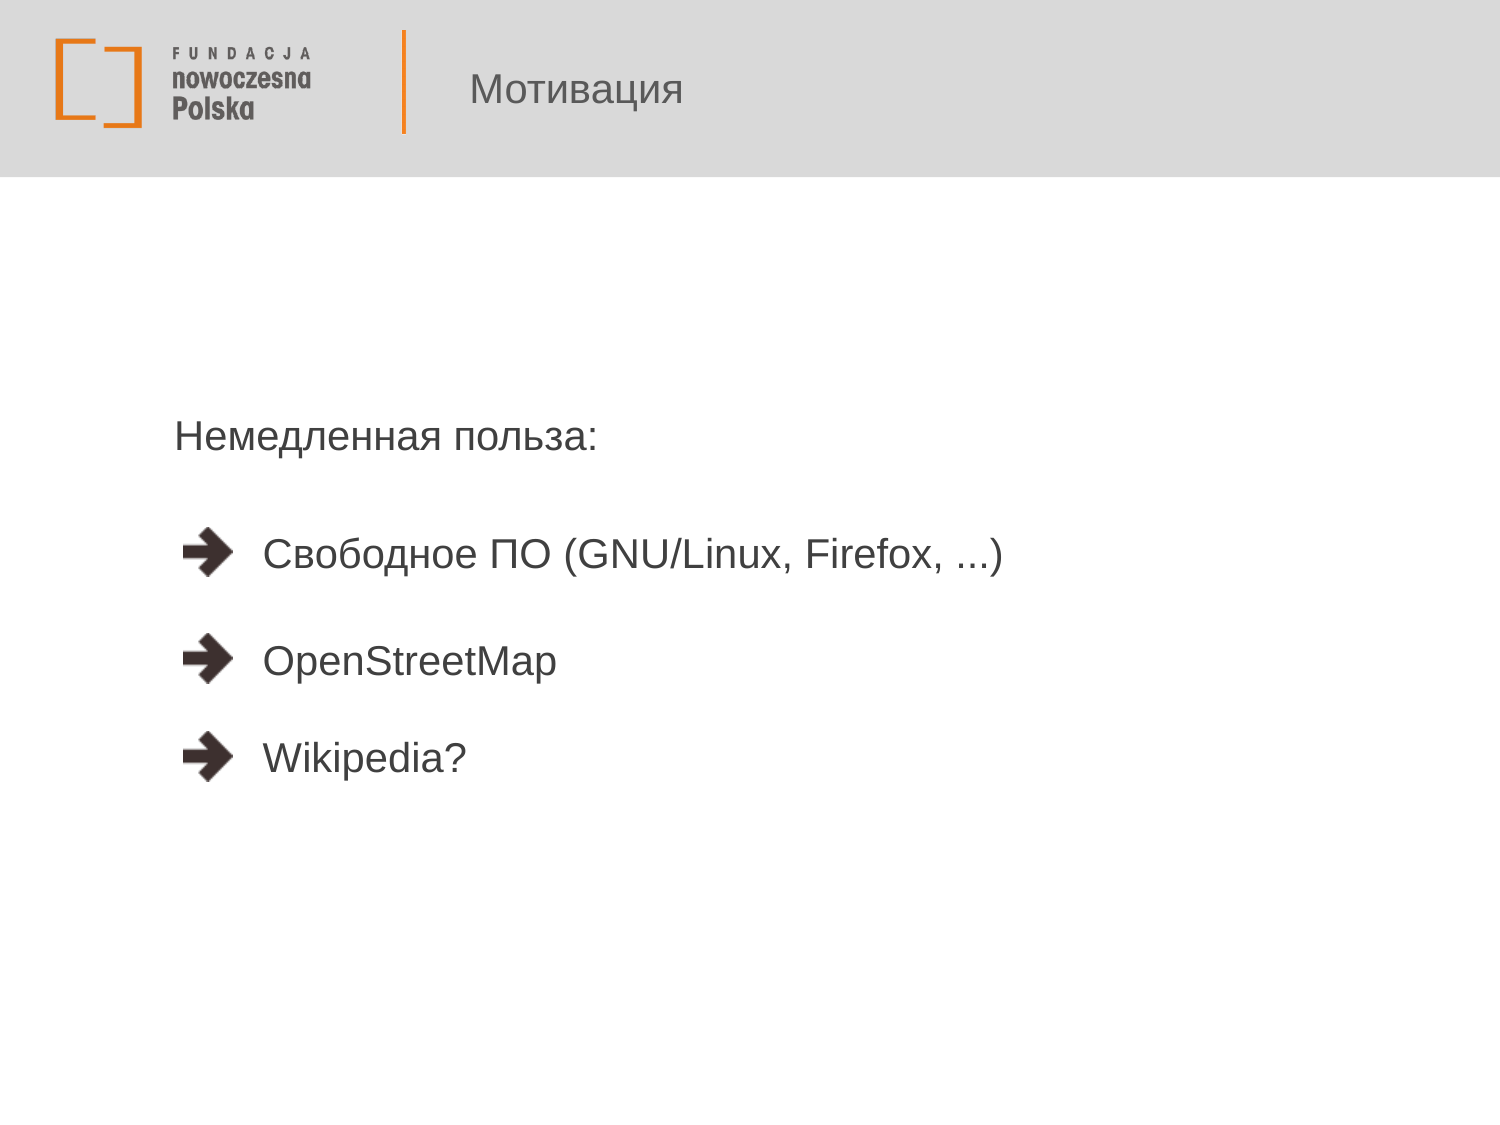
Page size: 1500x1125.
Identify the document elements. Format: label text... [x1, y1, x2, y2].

text_box Мотивация [454, 54, 1046, 120]
text_box [0, 0, 1500, 178]
picture [53, 30, 313, 140]
text_box Свободное ПО (GNU/Linux, Firefox, ...) [247, 519, 1382, 585]
picture [183, 633, 233, 684]
picture [183, 527, 233, 578]
picture [395, 30, 422, 145]
text_box OpenStreetMap [247, 625, 1382, 691]
text_box Wikipedia? [247, 723, 1382, 789]
picture [183, 731, 233, 782]
text_box Немедленная польза: [159, 401, 1294, 467]
